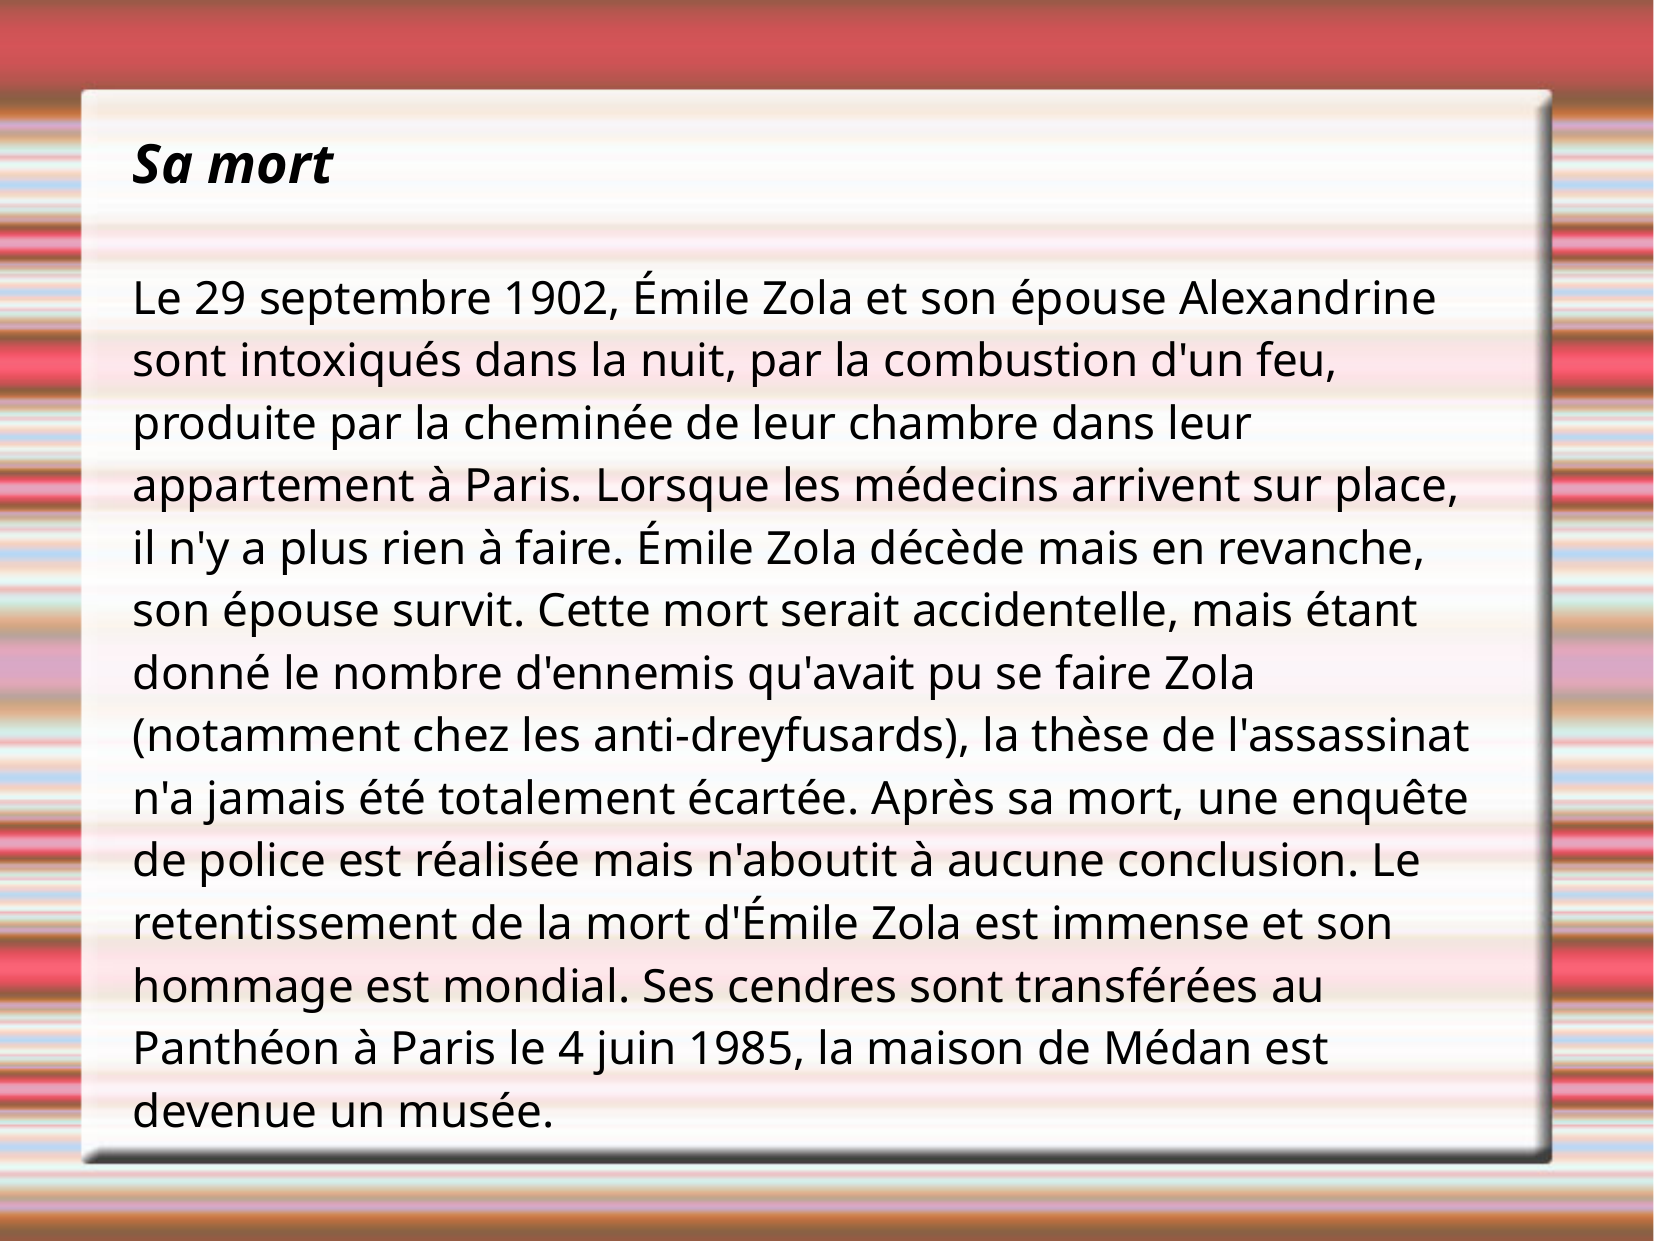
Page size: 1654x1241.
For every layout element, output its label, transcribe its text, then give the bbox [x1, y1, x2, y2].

picture [0, 0, 1654, 1241]
text_box Le 29 septembre 1902, Émile Zola et son épouse Alexandrine sont intoxiqués dans la nuit, par la combustion d'un feu, produite par la cheminée de leur chambre dans leur appartement à Paris. Lorsque les médecins arrivent sur place, il n'y a plus rien à faire. Émile Zola décède mais en revanche, son épouse survit. Cette mort serait accidentelle, mais étant donné le nombre d'ennemis qu'avait pu se faire Zola (notamment chez les anti-dreyfusards), la thèse de l'assassinat n'a jamais été totalement écartée. Après sa mort, une enquête de police est réalisée mais n'aboutit à aucune conclusion. Le retentissement de la mort d'Émile Zola est immense et son hommage est mondial. Ses cendres sont transférées au Panthéon à Paris le 4 juin 1985, la maison de Médan est devenue un musée. [118, 206, 1506, 970]
text_box Sa mort [118, 118, 680, 194]
